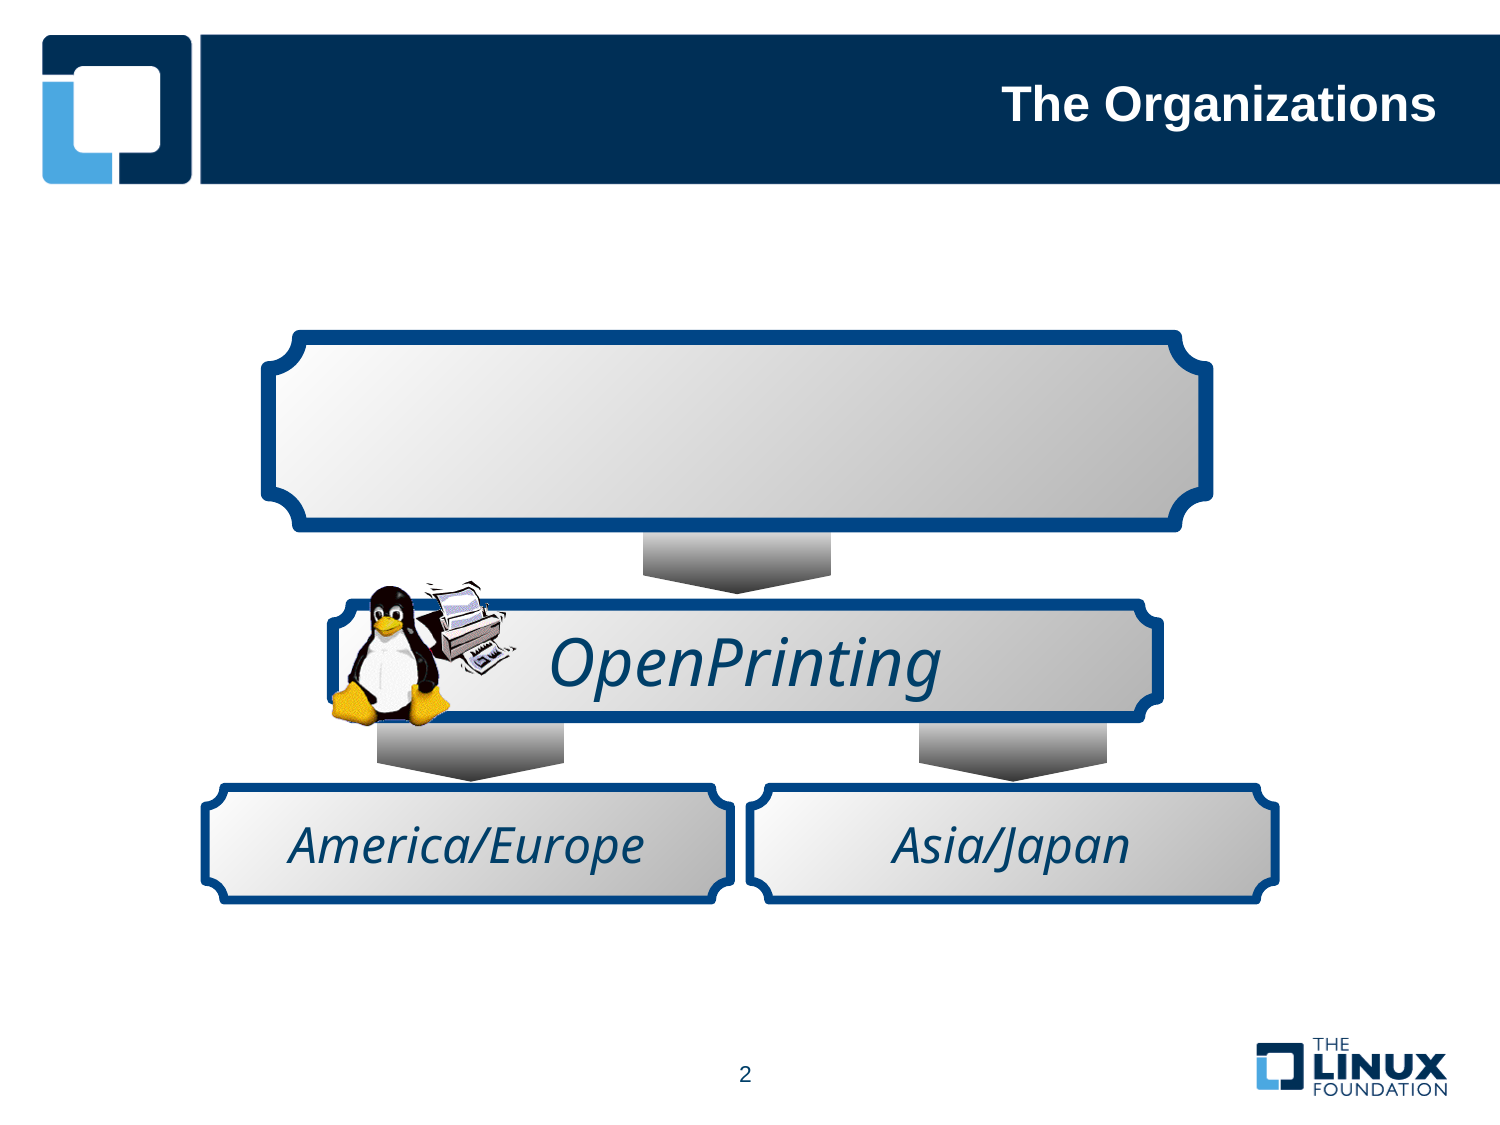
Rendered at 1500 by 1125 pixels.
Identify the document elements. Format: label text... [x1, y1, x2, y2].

text_box Asia/Japan [750, 787, 1276, 901]
text_box [919, 718, 1107, 782]
title The Organizations [249, 44, 1438, 168]
text_box [268, 337, 1206, 595]
text_box America/Europe [205, 787, 731, 901]
text_box [377, 718, 565, 782]
text_box OpenPrinting [529, 604, 1158, 718]
picture [0, 0, 1500, 1125]
